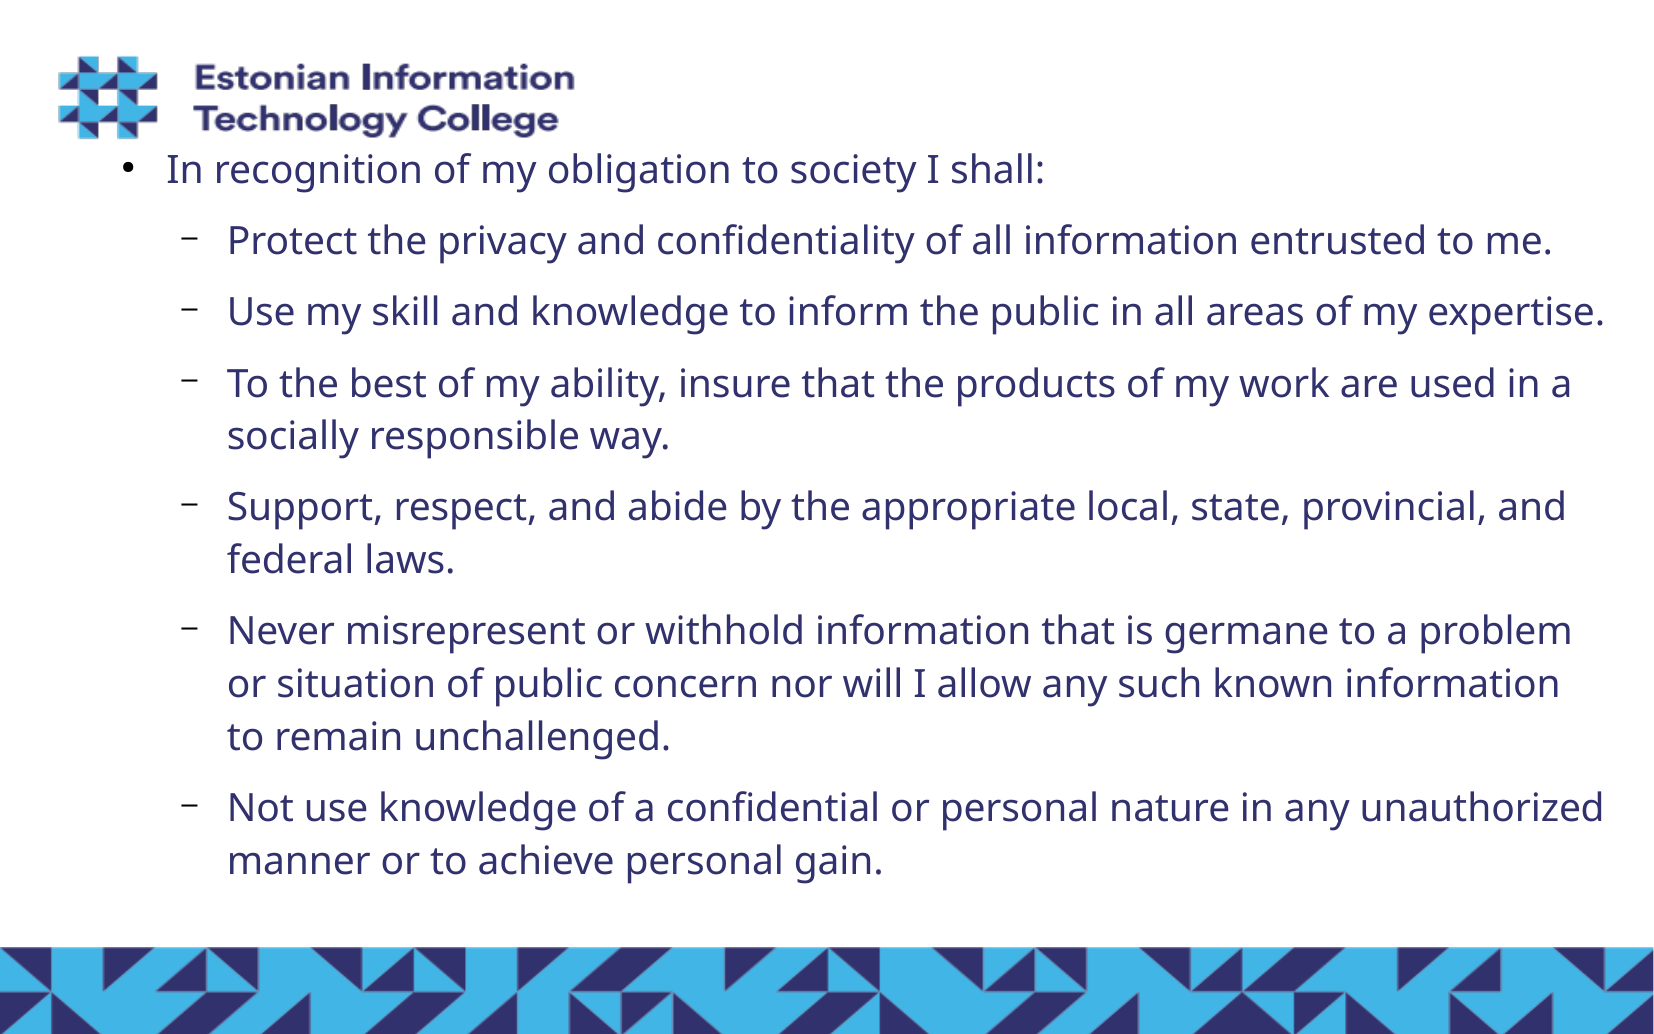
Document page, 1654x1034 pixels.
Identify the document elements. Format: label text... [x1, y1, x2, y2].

list In recognition of my obligation to society I shall: Protect the privacy and confidentiality of all information entrusted to me. Use my skill and knowledge to inform the public in all areas of my expertise. To the best of my ability, insure that the products of my work are used in a socially responsible way. Support, respect, and abide by the appropriate local, state, provincial, and federal laws. Never misrepresent or withhold information that is germane to a problem or situation of public concern nor will I allow any such known information to remain unchallenged. Not use knowledge of a confidential or personal nature in any unauthorized manner or to achieve personal gain. [106, 141, 1607, 934]
